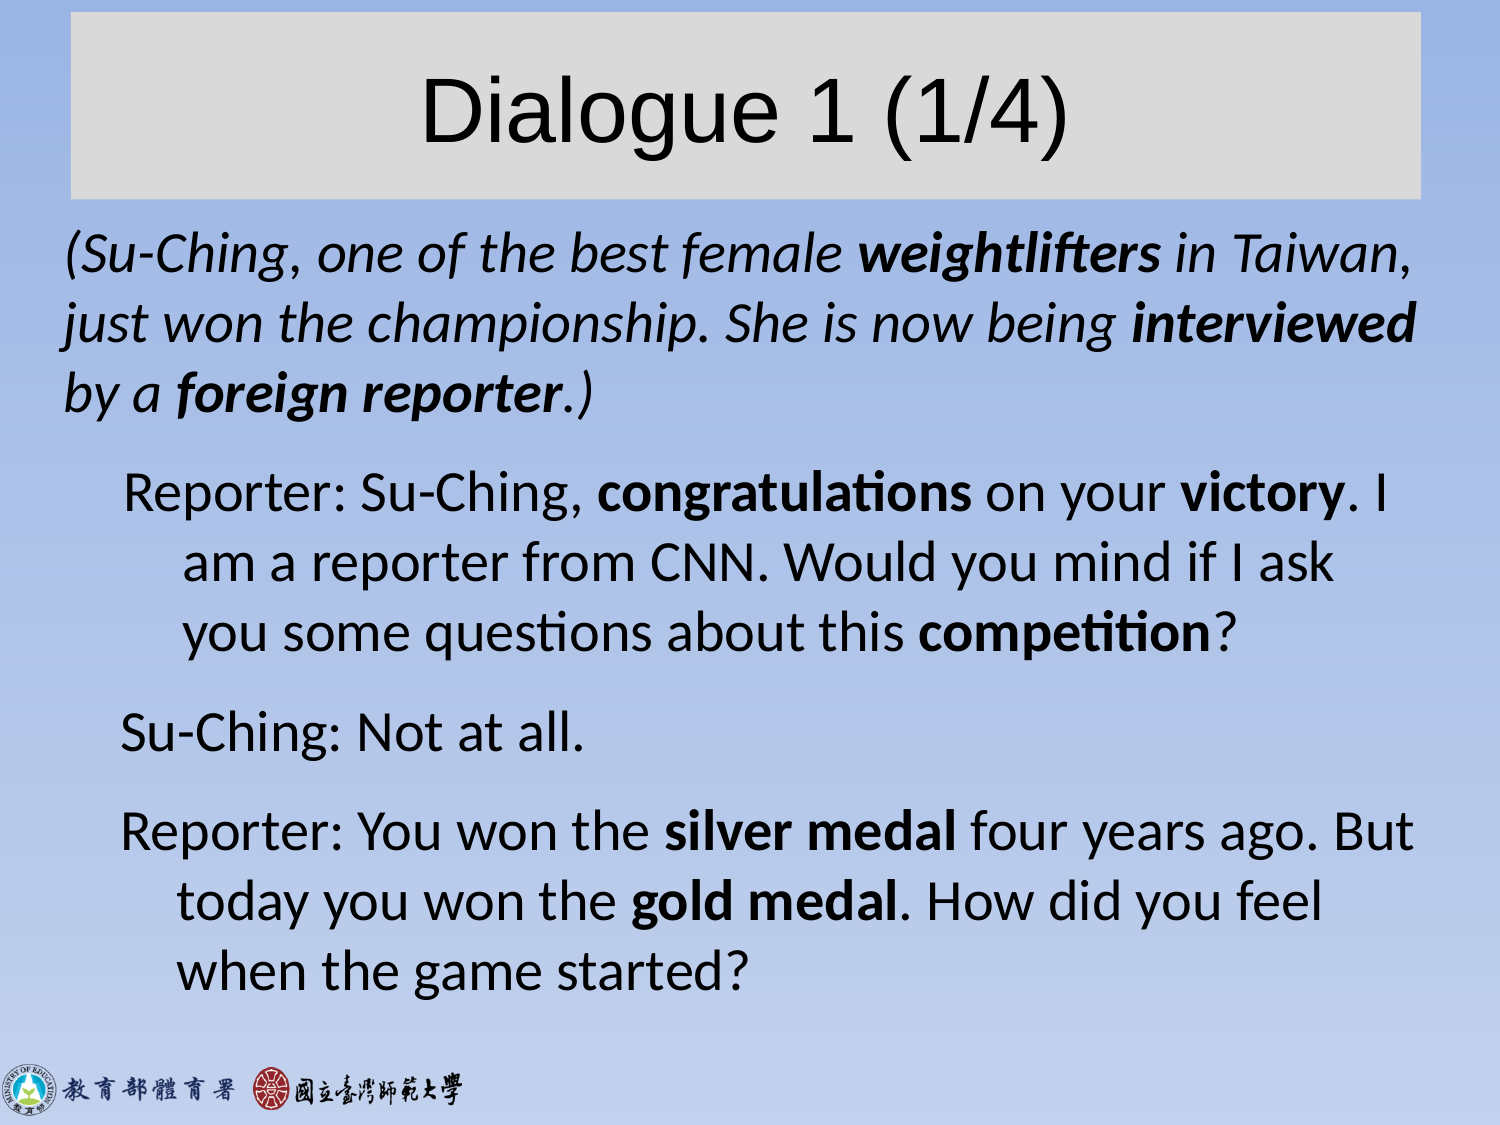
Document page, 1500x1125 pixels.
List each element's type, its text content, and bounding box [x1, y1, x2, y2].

title Dialogue 1 (1/4) [70, 11, 1421, 200]
list (Su-Ching, one of the best female weightlifters in Taiwan, just won the championship. She is now being interviewed by a foreign reporter.) Reporter: Su-Ching, congratulations on your victory. I am a reporter from CNN. Would you mind if I ask you some questions about this competition? Su-Ching: Not at all. Reporter: You won the silver medal four years ago. But today you won the gold medal. How did you feel when the game started? [49, 207, 1443, 1062]
